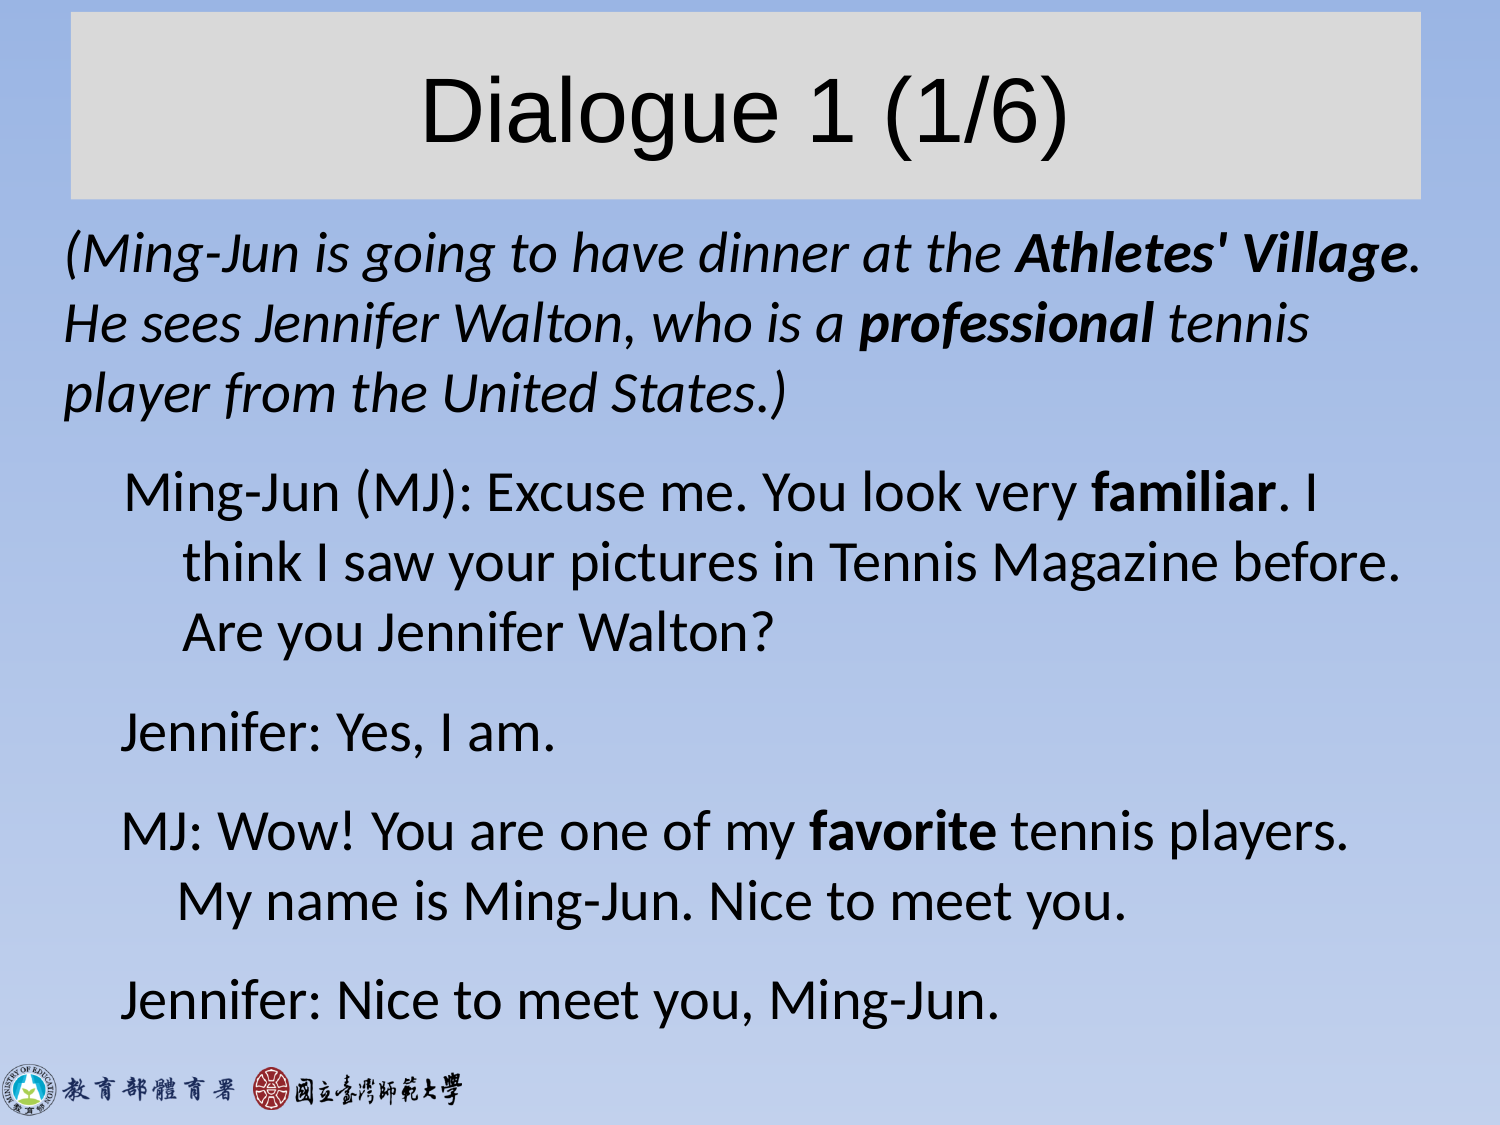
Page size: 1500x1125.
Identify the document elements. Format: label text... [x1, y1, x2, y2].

title Dialogue 1 (1/6) [70, 11, 1421, 200]
list (Ming-Jun is going to have dinner at the Athletes' Village. He sees Jennifer Walton, who is a professional tennis player from the United States.) Ming-Jun (MJ): Excuse me. You look very familiar. I think I saw your pictures in Tennis Magazine before. Are you Jennifer Walton? Jennifer: Yes, I am. MJ: Wow! You are one of my favorite tennis players. My name is Ming-Jun. Nice to meet you. Jennifer: Nice to meet you, Ming-Jun. [49, 207, 1443, 1062]
